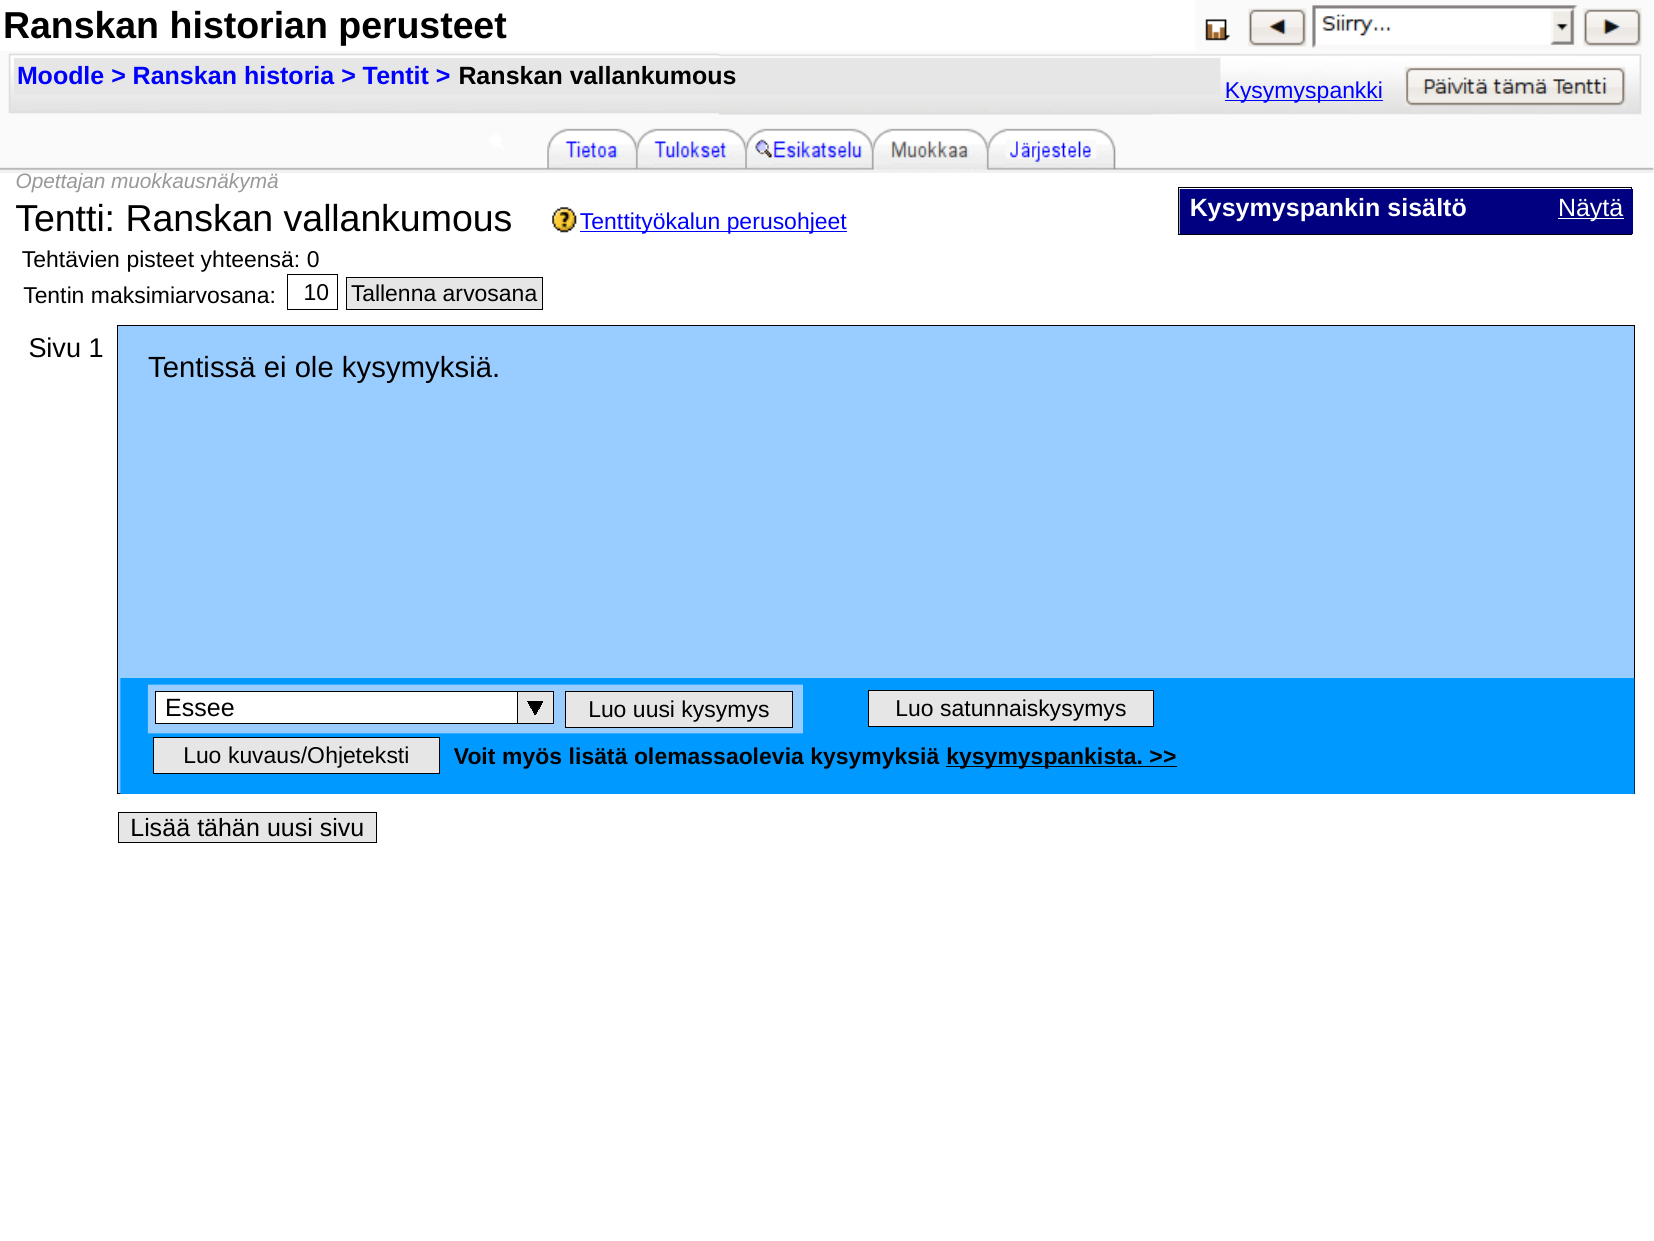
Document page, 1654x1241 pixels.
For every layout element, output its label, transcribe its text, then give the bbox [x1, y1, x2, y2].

picture [0, 0, 1654, 173]
text_box Tentin maksimiarvosana: [20, 278, 280, 313]
text_box Tentti: Ranskan vallankumous [12, 193, 516, 245]
text_box Tehtävien pisteet yhteensä: 0 [18, 242, 323, 277]
text_box Luo uusi kysymys [565, 691, 793, 728]
text_box Tentissä ei ole kysymyksiä. [145, 346, 610, 398]
text_box Kysymyspankki [1221, 73, 1386, 108]
text_box Tenttityökalun perusohjeet [577, 204, 851, 239]
text_box [117, 325, 1635, 794]
text_box Ranskan historian perusteet [0, 0, 1196, 52]
text_box Essee [155, 691, 517, 724]
text_box [1178, 187, 1632, 235]
picture [551, 206, 578, 234]
text_box Tallenna arvosana [346, 277, 543, 310]
text_box Moodle > Ranskan historia > Tentit > Ranskan vallankumous [14, 57, 1221, 95]
text_box Lisää tähän uusi sivu [118, 812, 377, 843]
text_box Opettajan muokkausnäkymä [12, 173, 282, 198]
text_box Luo kuvaus/Ohjeteksti [153, 737, 440, 774]
text_box Voit myös lisätä olemassaolevia kysymyksiä kysymyspankista. >> [450, 739, 1176, 774]
text_box Sivu 1 [25, 328, 107, 369]
text_box Kysymyspankin sisältö Näytä [1179, 189, 1633, 235]
text_box 10 [287, 274, 338, 310]
text_box Luo satunnaiskysymys [868, 690, 1154, 727]
